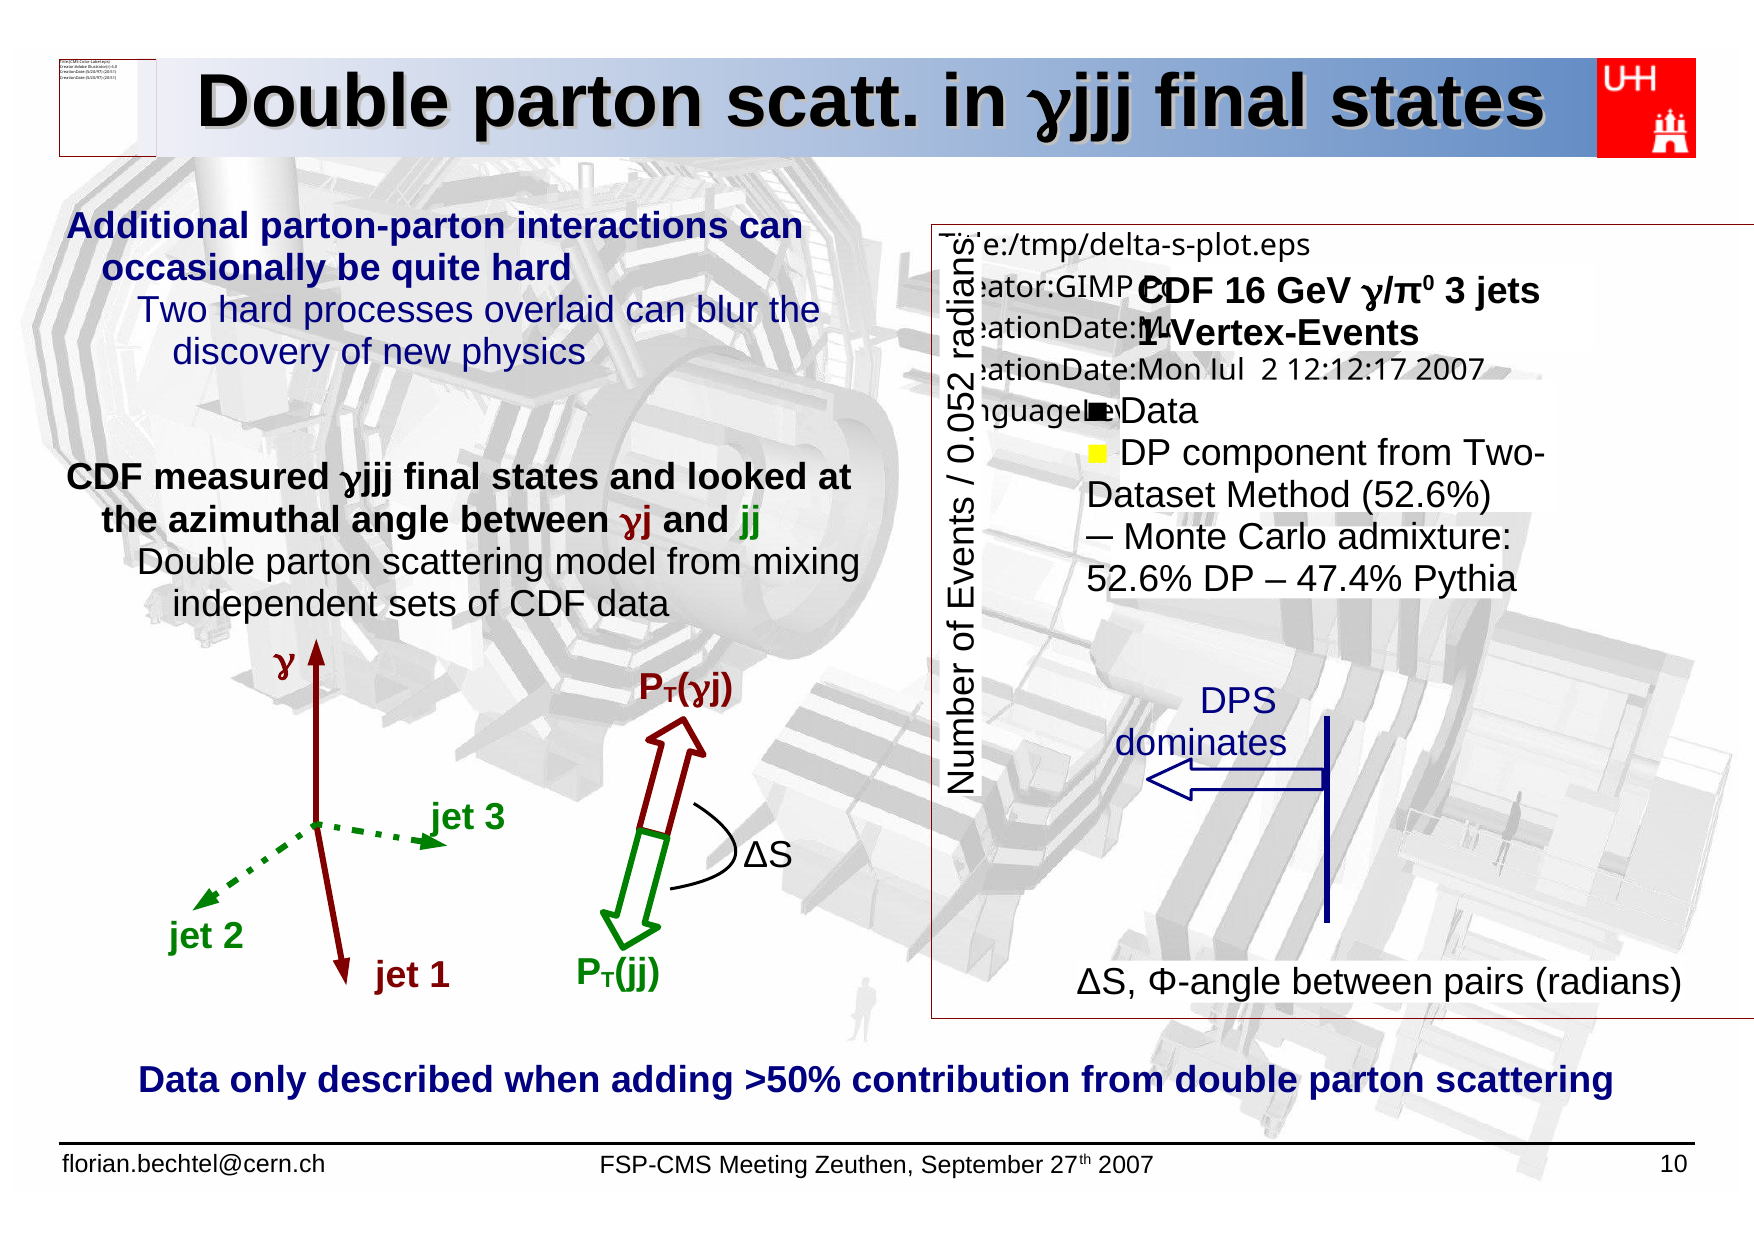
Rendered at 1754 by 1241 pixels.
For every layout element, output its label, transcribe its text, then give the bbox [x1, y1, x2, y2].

text_box Data only described when adding >50% contribution from double parton scattering [138, 1058, 1618, 1101]
text_box FSP-CMS Meeting Zeuthen, September 27th 2007 [562, 1150, 1192, 1183]
text_box [1120, 379, 1558, 389]
text_box DPS dominates [1114, 679, 1288, 764]
picture [14, 46, 1754, 1194]
text_box Additional parton-parton interactions can occasionally be quite hard Two hard processes overlaid can blur the discovery of new physics CDF measured jjj final states and looked at the azimuthal angle between j and jj Double parton scattering model from mixing independent sets of CDF data [30, 204, 877, 633]
text_box <number> [1652, 1150, 1696, 1182]
text_box jet 1 [375, 953, 451, 996]
text_box florian.bechtel@cern.ch [58, 1150, 330, 1182]
text_box ΔS, Φ-angle between pairs (radians) [1076, 960, 1684, 1003]
text_box Number of Events / 0.052 radians [939, 237, 982, 796]
text_box [1170, 262, 1594, 351]
text_box jet 2 [169, 914, 247, 963]
text_box PT(j) [638, 665, 735, 721]
text_box PT(jj) [576, 950, 660, 1006]
text_box ■ Data ■ DP component from Two-Dataset Method (52.6%) ─ Monte Carlo admixture: 52.6% DP – 47.4% Pythia [1086, 389, 1570, 600]
text_box ΔS [743, 833, 794, 876]
text_box jet 3 [430, 795, 506, 838]
text_box Double parton scatt. in jjj final states [157, 58, 1597, 157]
text_box CDF 16 GeV /π0 3 jets 1-Vertex-Events [1137, 269, 1573, 373]
text_box  [274, 646, 298, 693]
